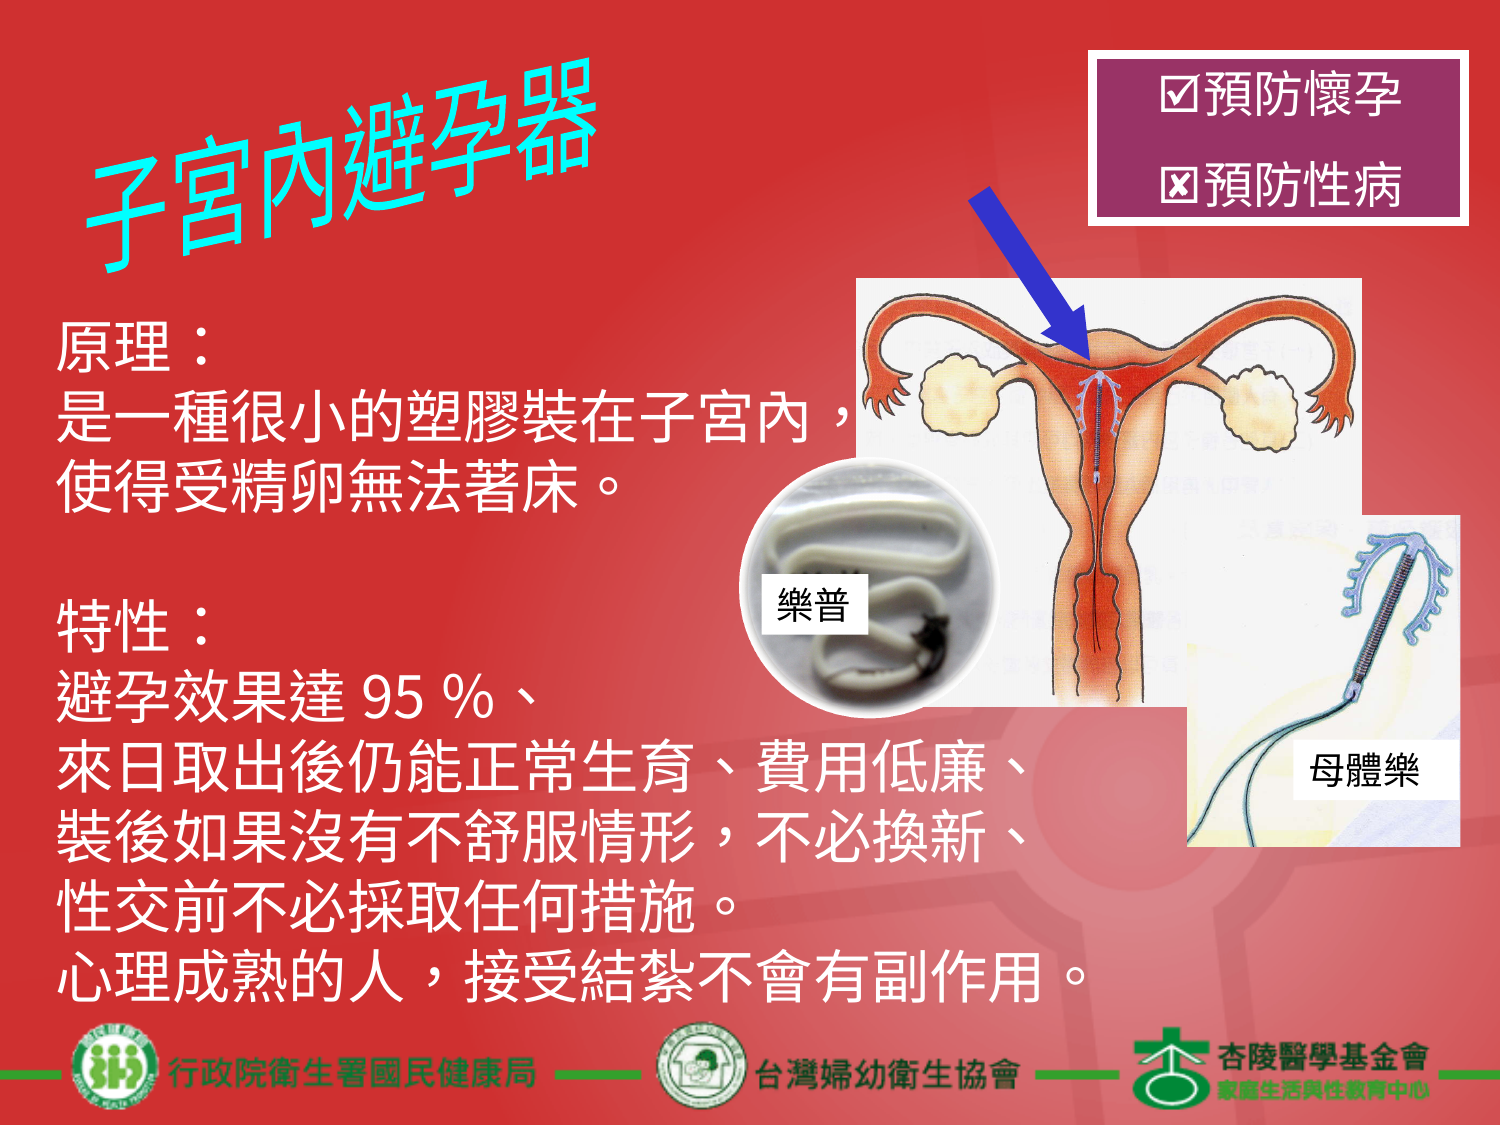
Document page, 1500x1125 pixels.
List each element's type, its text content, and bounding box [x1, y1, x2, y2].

text_box 預防懷孕 預防性病 [1092, 54, 1465, 222]
text_box 子宮內避孕器 [86, 156, 165, 274]
text_box [967, 186, 1091, 361]
text_box 原理： 是一種很小的塑膠裝在子宮內， 使得受精卵無法著床。 特性： 避孕效果達95％、 來日取出後仍能正常生育、費用低廉、 裝後如果沒有不舒服情形，不必換新、 性交前不必採取任何措施。 心理成熟的人，接受結紮不會有副作用。 [41, 302, 1389, 1088]
text_box 子宮內避孕器 [431, 79, 510, 198]
text_box 子宮內避孕器 [343, 92, 425, 221]
text_box 子宮內避孕器 [516, 57, 597, 181]
text_box 樂普 [761, 574, 869, 635]
text_box 子宮內避孕器 [346, 105, 363, 128]
text_box 母體樂 [1293, 739, 1459, 801]
text_box 子宮內避孕器 [175, 134, 249, 184]
picture [0, 0, 1500, 1125]
text_box 子宮內避孕器 [183, 161, 242, 257]
text_box 子宮內避孕器 [264, 121, 333, 239]
